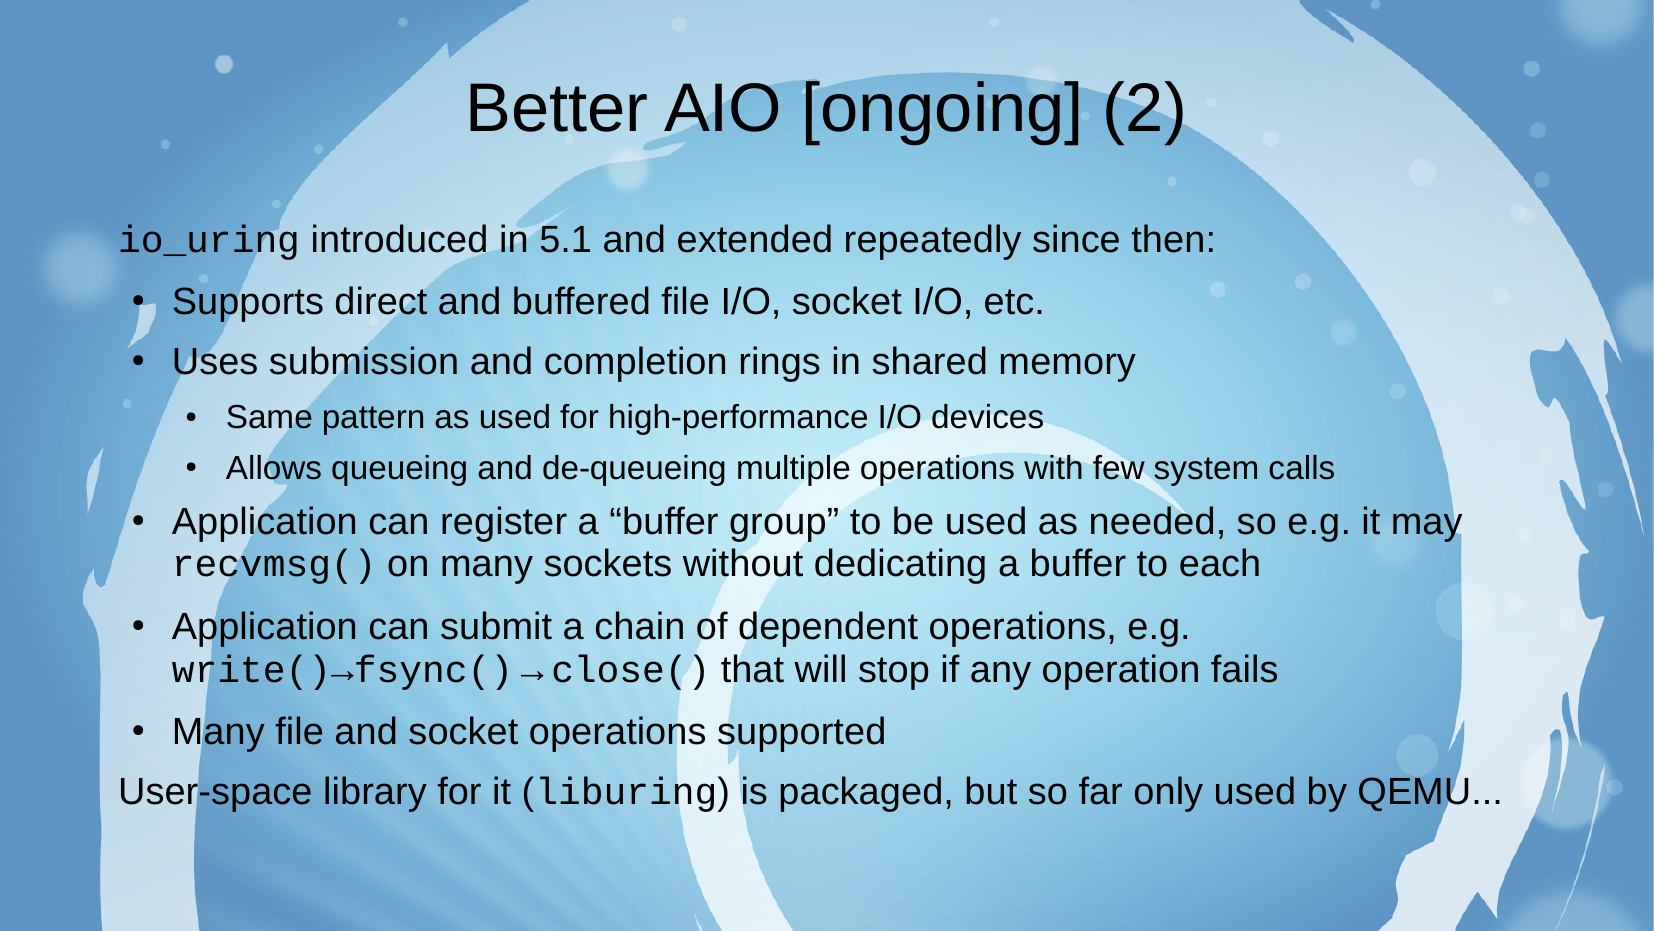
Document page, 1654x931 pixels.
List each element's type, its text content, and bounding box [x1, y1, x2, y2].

title Better AIO [ongoing] (2) [118, 29, 1536, 185]
list io_uring introduced in 5.1 and extended repeatedly since then: Supports direct and buffered file I/O, socket I/O, etc. Uses submission and completion rings in shared memory Same pattern as used for high-performance I/O devices Allows queueing and de-queueing multiple operations with few system calls Application can register a “buffer group” to be used as needed, so e.g. it may recvmsg() on many sockets without dedicating a buffer to each Application can submit a chain of dependent operations, e.g. write()→fsync()→close() that will stop if any operation fails Many file and socket operations supported User-space library for it (liburing) is packaged, but so far only used by QEMU... [118, 217, 1536, 832]
picture [0, 0, 1654, 931]
